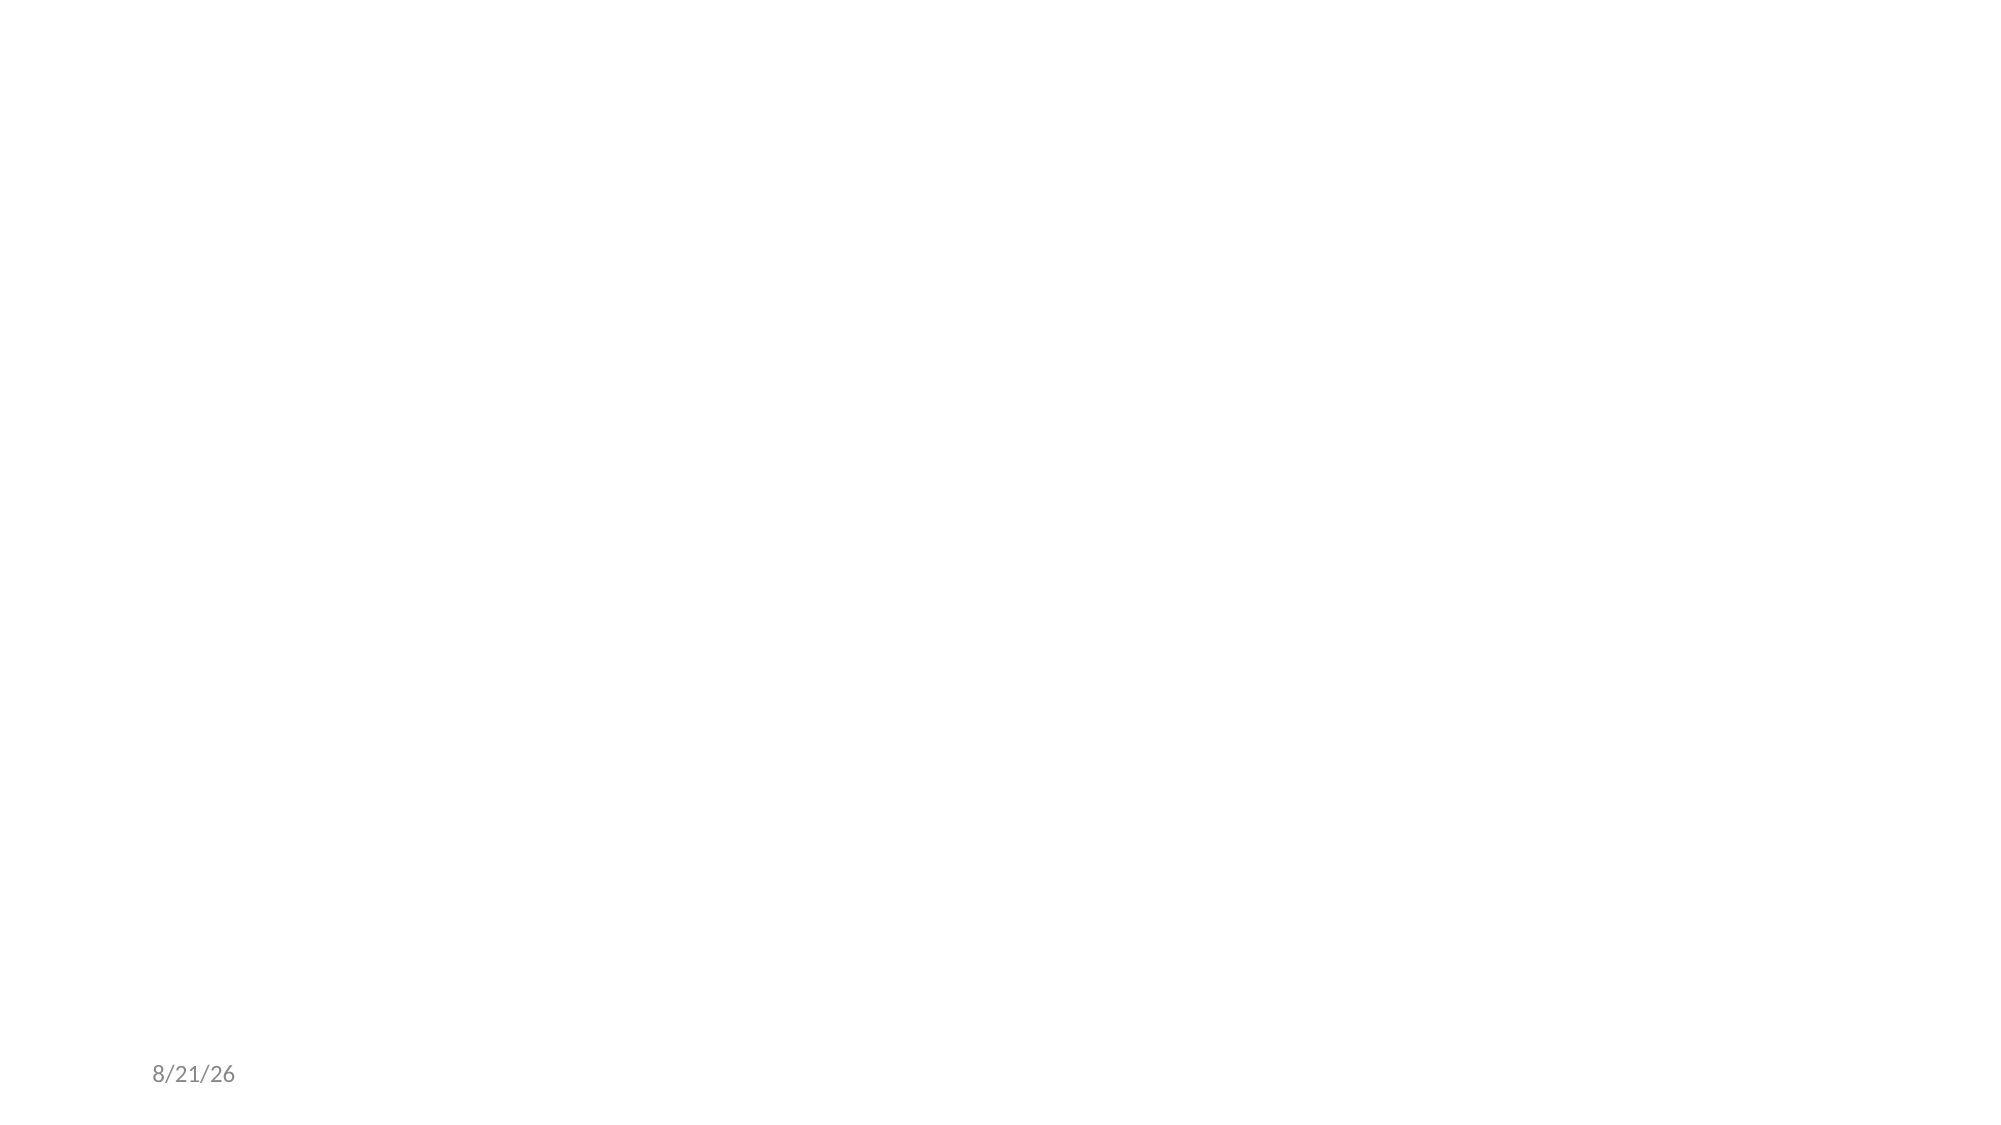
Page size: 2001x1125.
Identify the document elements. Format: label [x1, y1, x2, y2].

text_box [137, 1042, 588, 1103]
